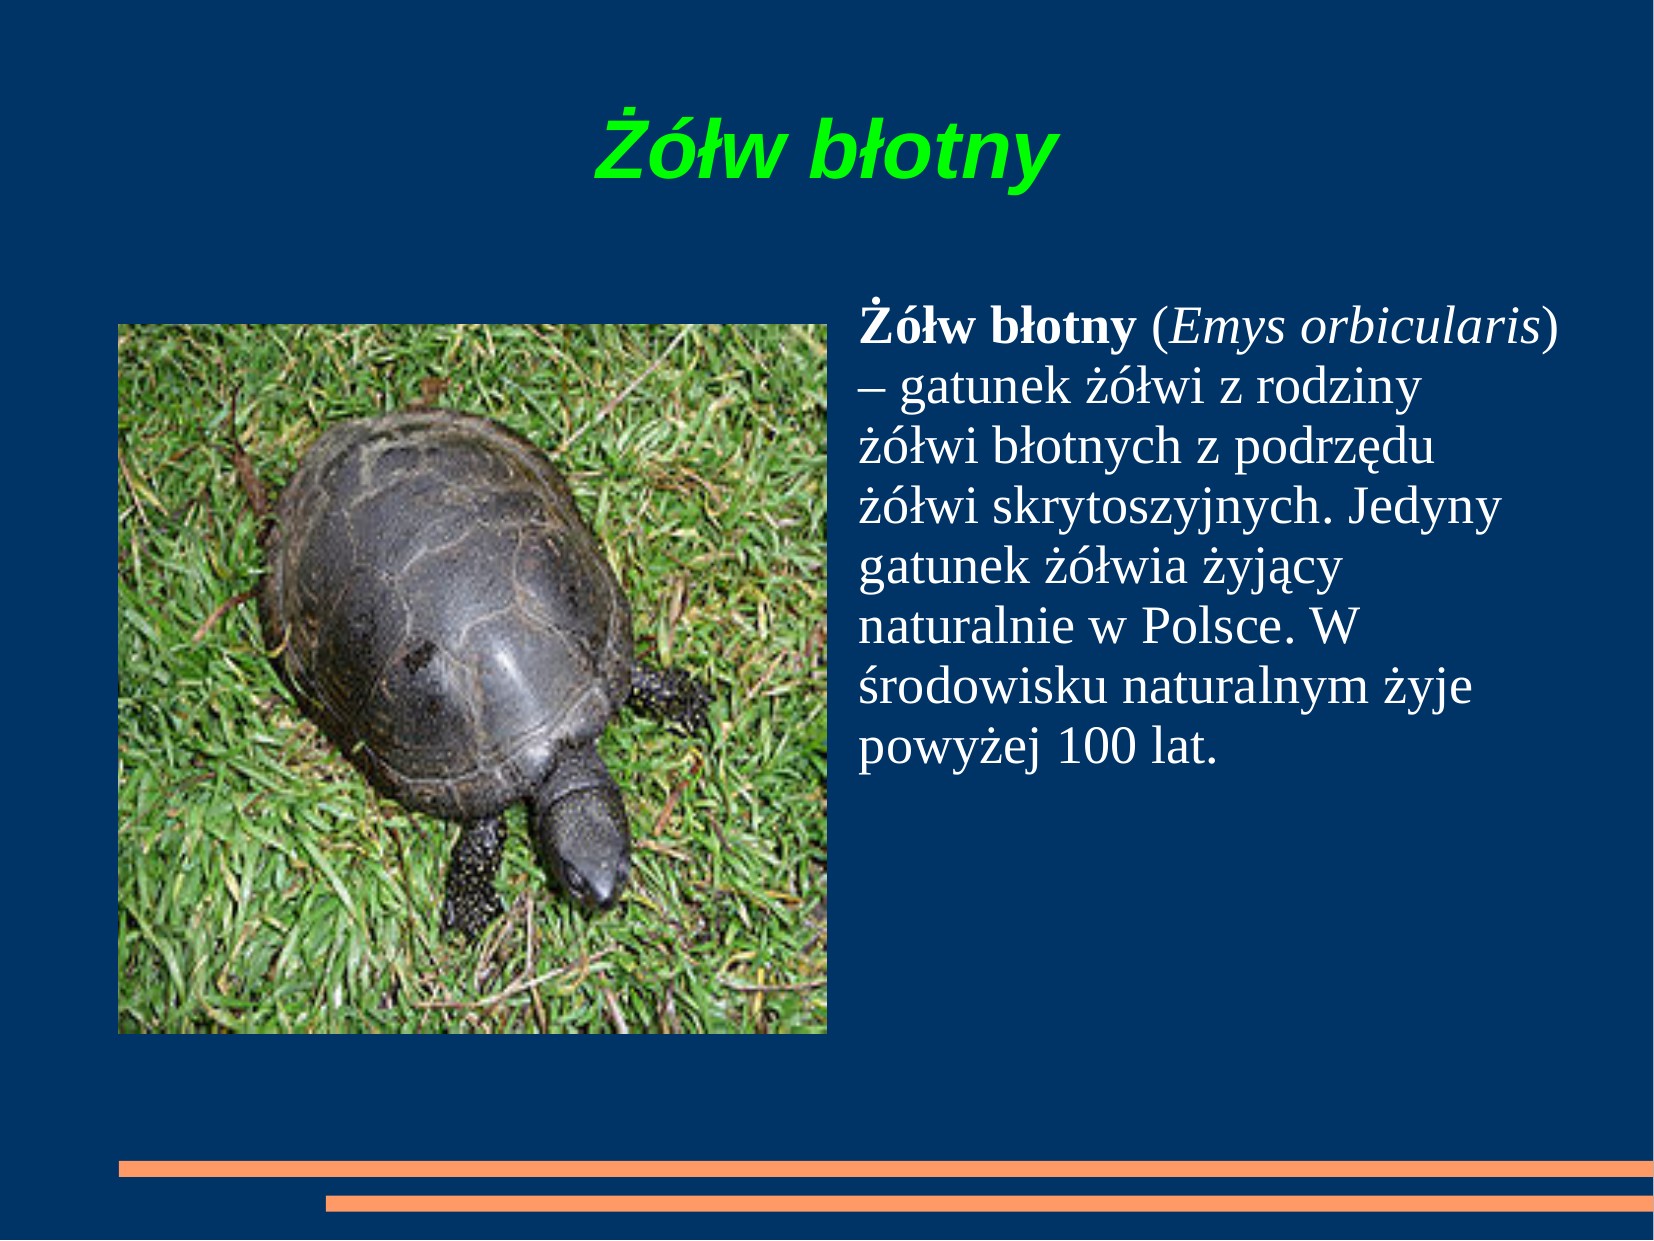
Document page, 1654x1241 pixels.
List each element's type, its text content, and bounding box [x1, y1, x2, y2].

list Żółw błotny (Emys orbicularis) – gatunek żółwi z rodziny żółwi błotnych z podrzędu żółwi skrytoszyjnych. Jedyny gatunek żółwia żyjący naturalnie w Polsce. W środowisku naturalnym żyje powyżej 100 lat. [858, 295, 1562, 1118]
picture [118, 324, 827, 1034]
title Żółw błotny [121, 53, 1534, 247]
